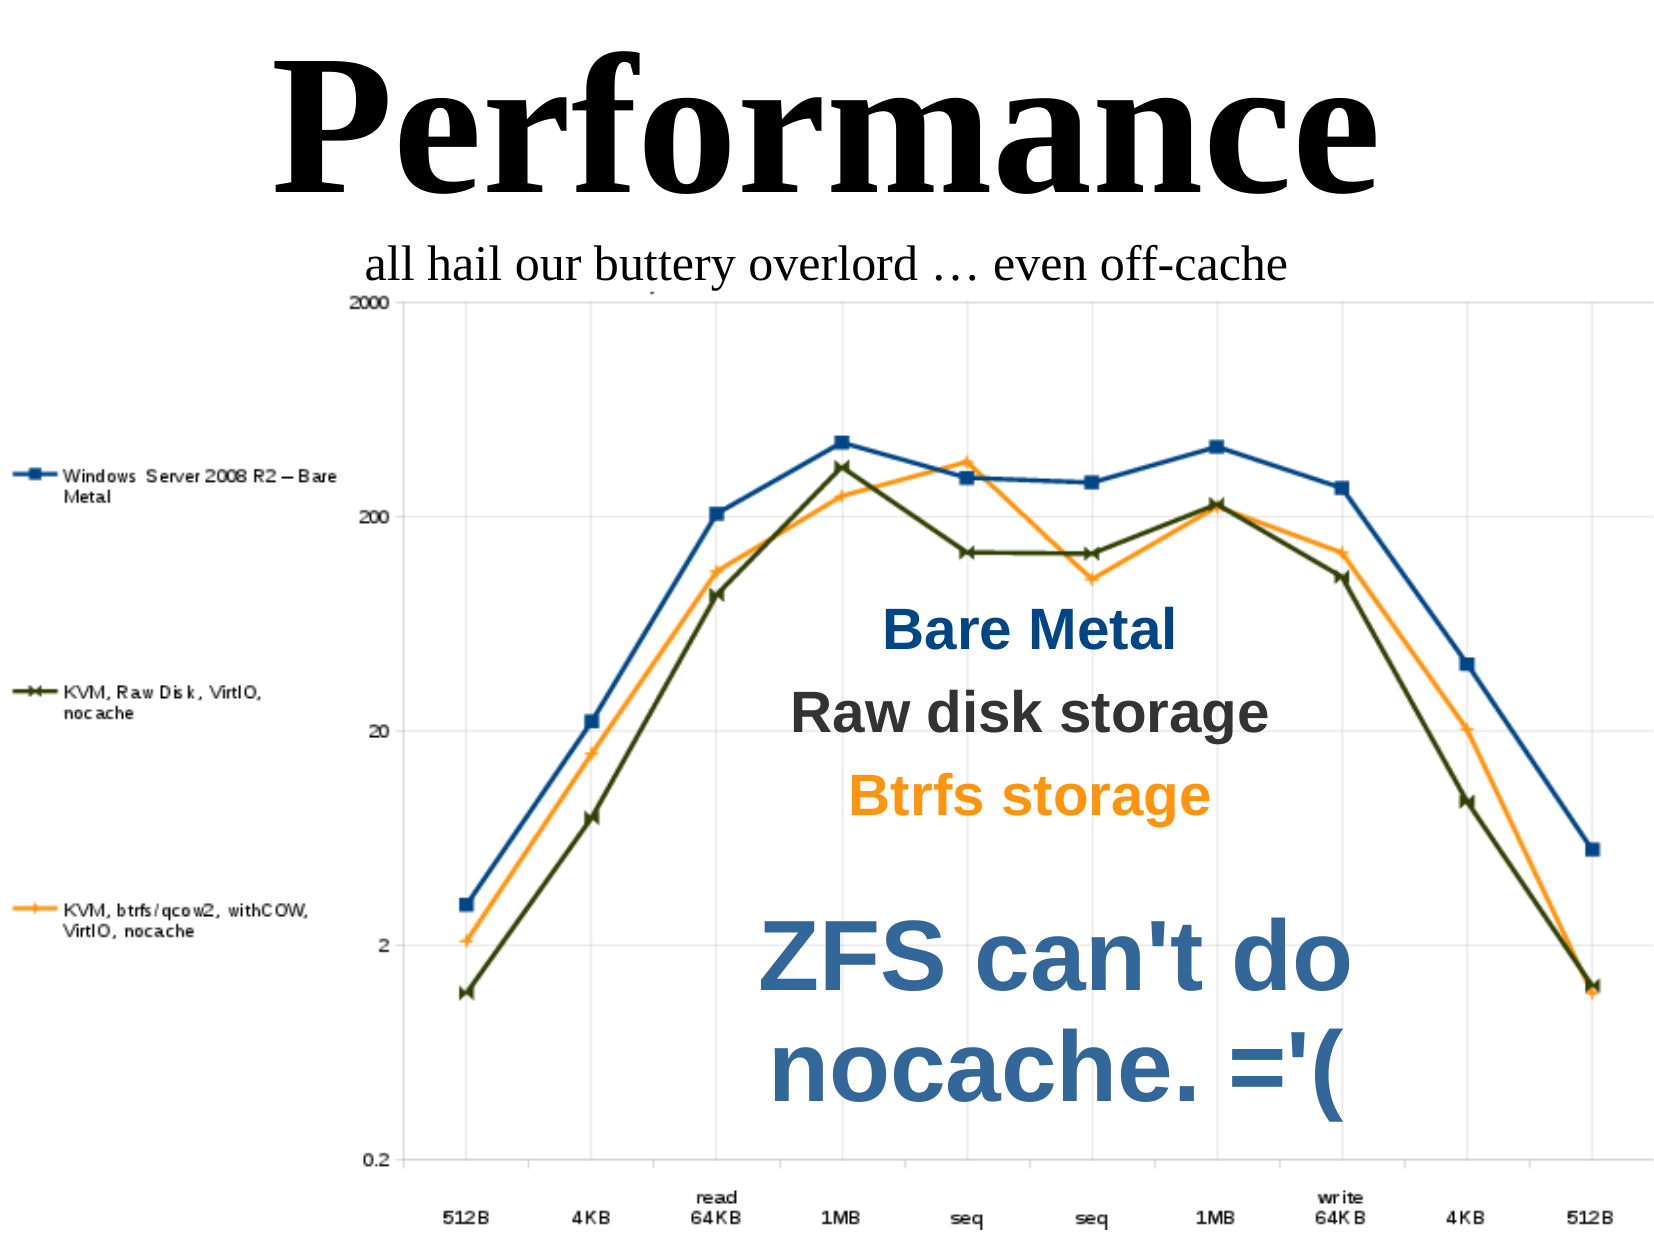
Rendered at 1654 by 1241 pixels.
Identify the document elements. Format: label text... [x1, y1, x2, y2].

title Performance all hail our buttery overlord … even off-cache [0, 14, 1654, 292]
picture [3, 292, 1654, 1231]
table_header ZFS can't do nocache. ='( [640, 892, 1473, 1131]
table_header [757, 504, 1304, 588]
table_cell Raw disk storage [757, 671, 1304, 754]
table_cell Btrfs storage [757, 754, 1304, 837]
table_cell Bare Metal [757, 588, 1304, 671]
